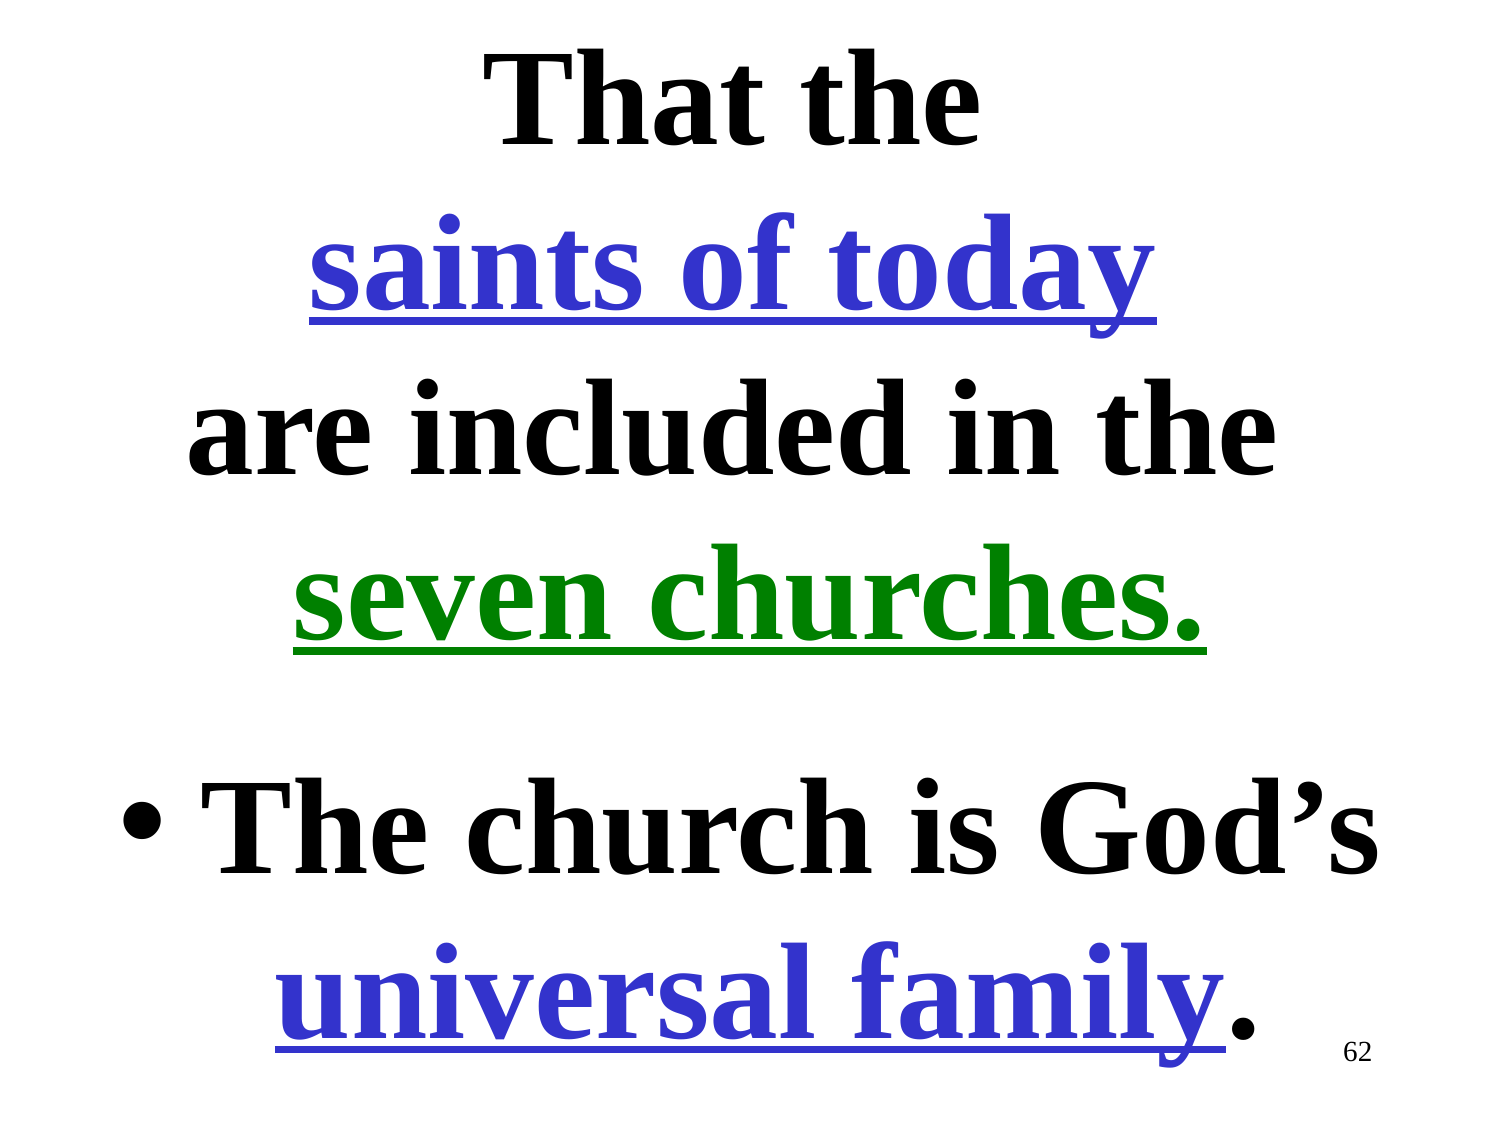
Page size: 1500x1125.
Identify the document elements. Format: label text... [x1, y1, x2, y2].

text_box That the saints of today are included in the seven churches. The church is God’s universal family. [0, 0, 1500, 1125]
